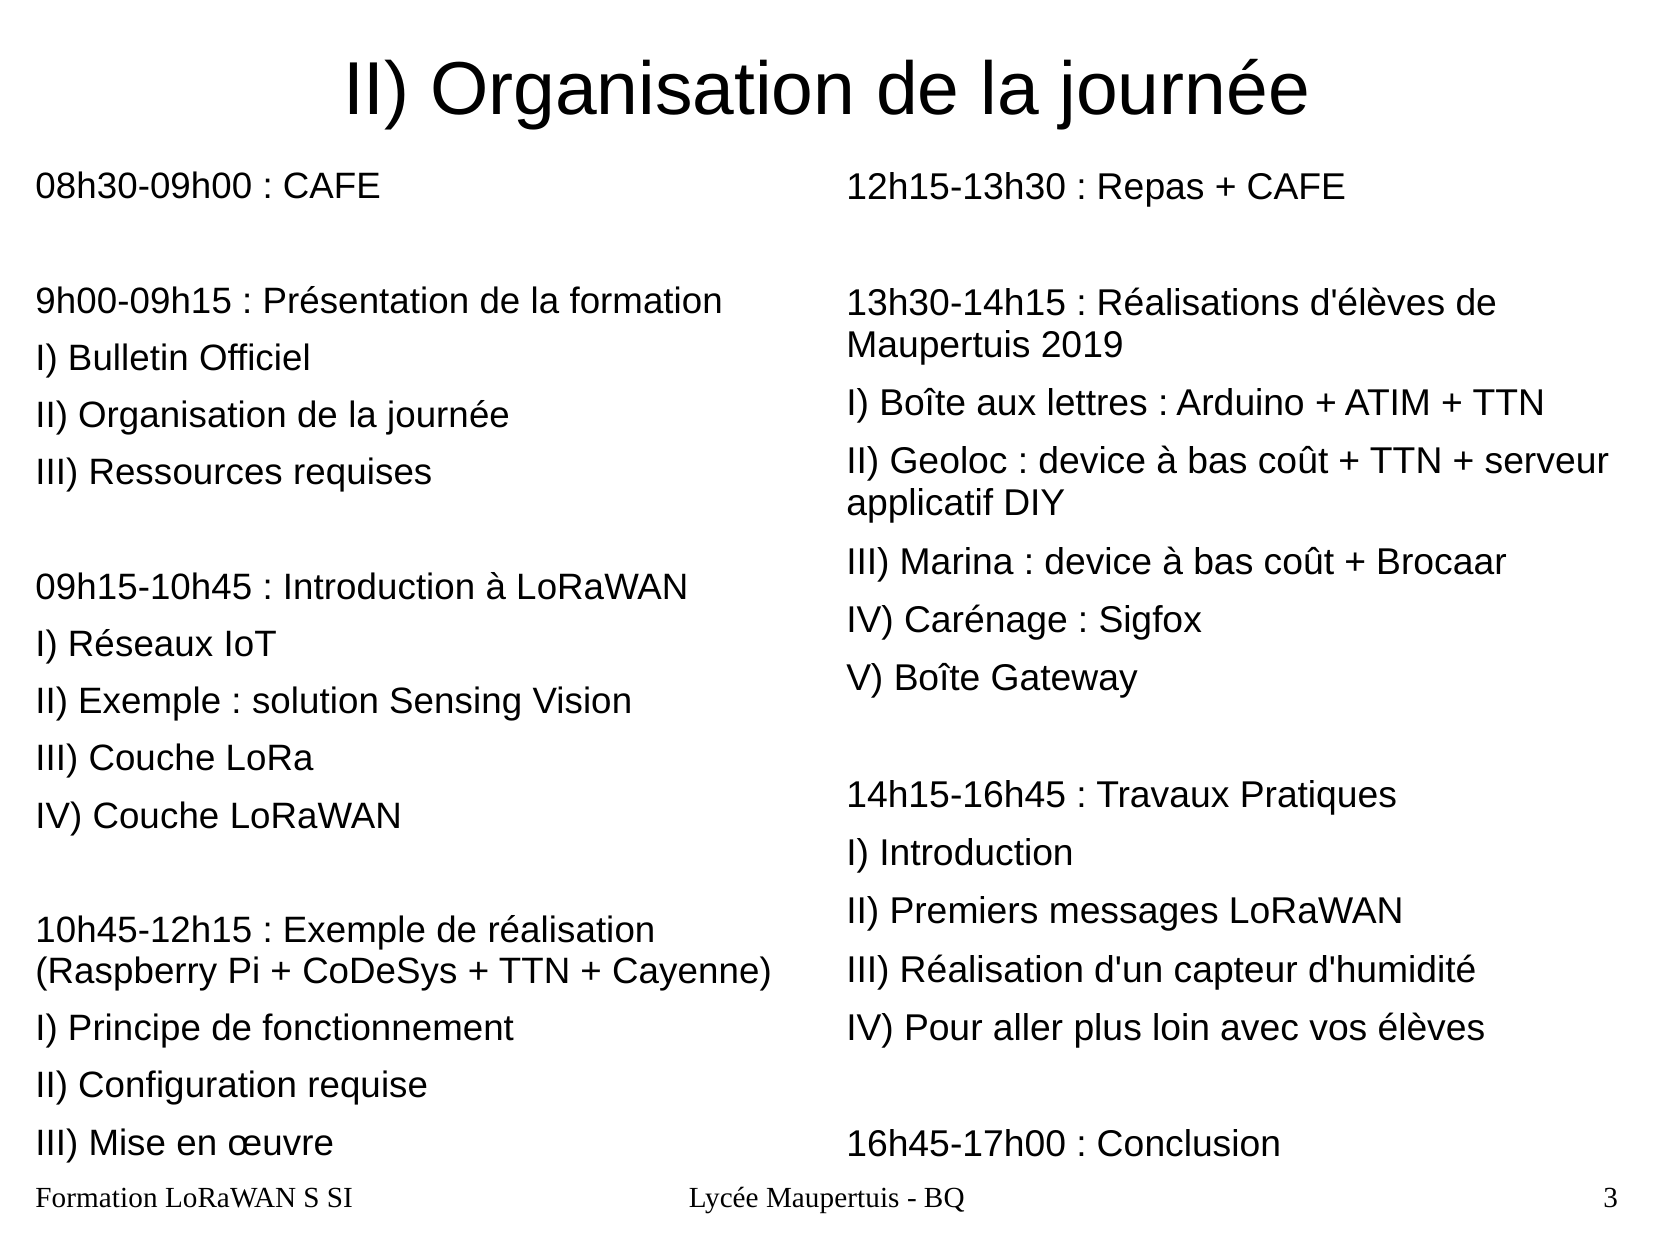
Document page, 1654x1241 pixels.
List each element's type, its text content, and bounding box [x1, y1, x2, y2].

list 08h30-09h00 : CAFE 9h00-09h15 : Présentation de la formation I) Bulletin Officiel II) Organisation de la journée III) Ressources requises 09h15-10h45 : Introduction à LoRaWAN I) Réseaux IoT II) Exemple : solution Sensing Vision III) Couche LoRa IV) Couche LoRaWAN 10h45-12h15 : Exemple de réalisation (Raspberry Pi + CoDeSys + TTN + Cayenne) I) Principe de fonctionnement II) Configuration requise III) Mise en œuvre [35, 165, 808, 1170]
list 12h15-13h30 : Repas + CAFE 13h30-14h15 : Réalisations d'élèves de Maupertuis 2019 I) Boîte aux lettres : Arduino + ATIM + TTN II) Geoloc : device à bas coût + TTN + serveur applicatif DIY III) Marina : device à bas coût + Brocaar IV) Carénage : Sigfox V) Boîte Gateway 14h15-16h45 : Travaux Pratiques I) Introduction II) Premiers messages LoRaWAN III) Réalisation d'un capteur d'humidité IV) Pour aller plus loin avec vos élèves 16h45-17h00 : Conclusion [846, 165, 1619, 1170]
title II) Organisation de la journée [35, 35, 1619, 142]
